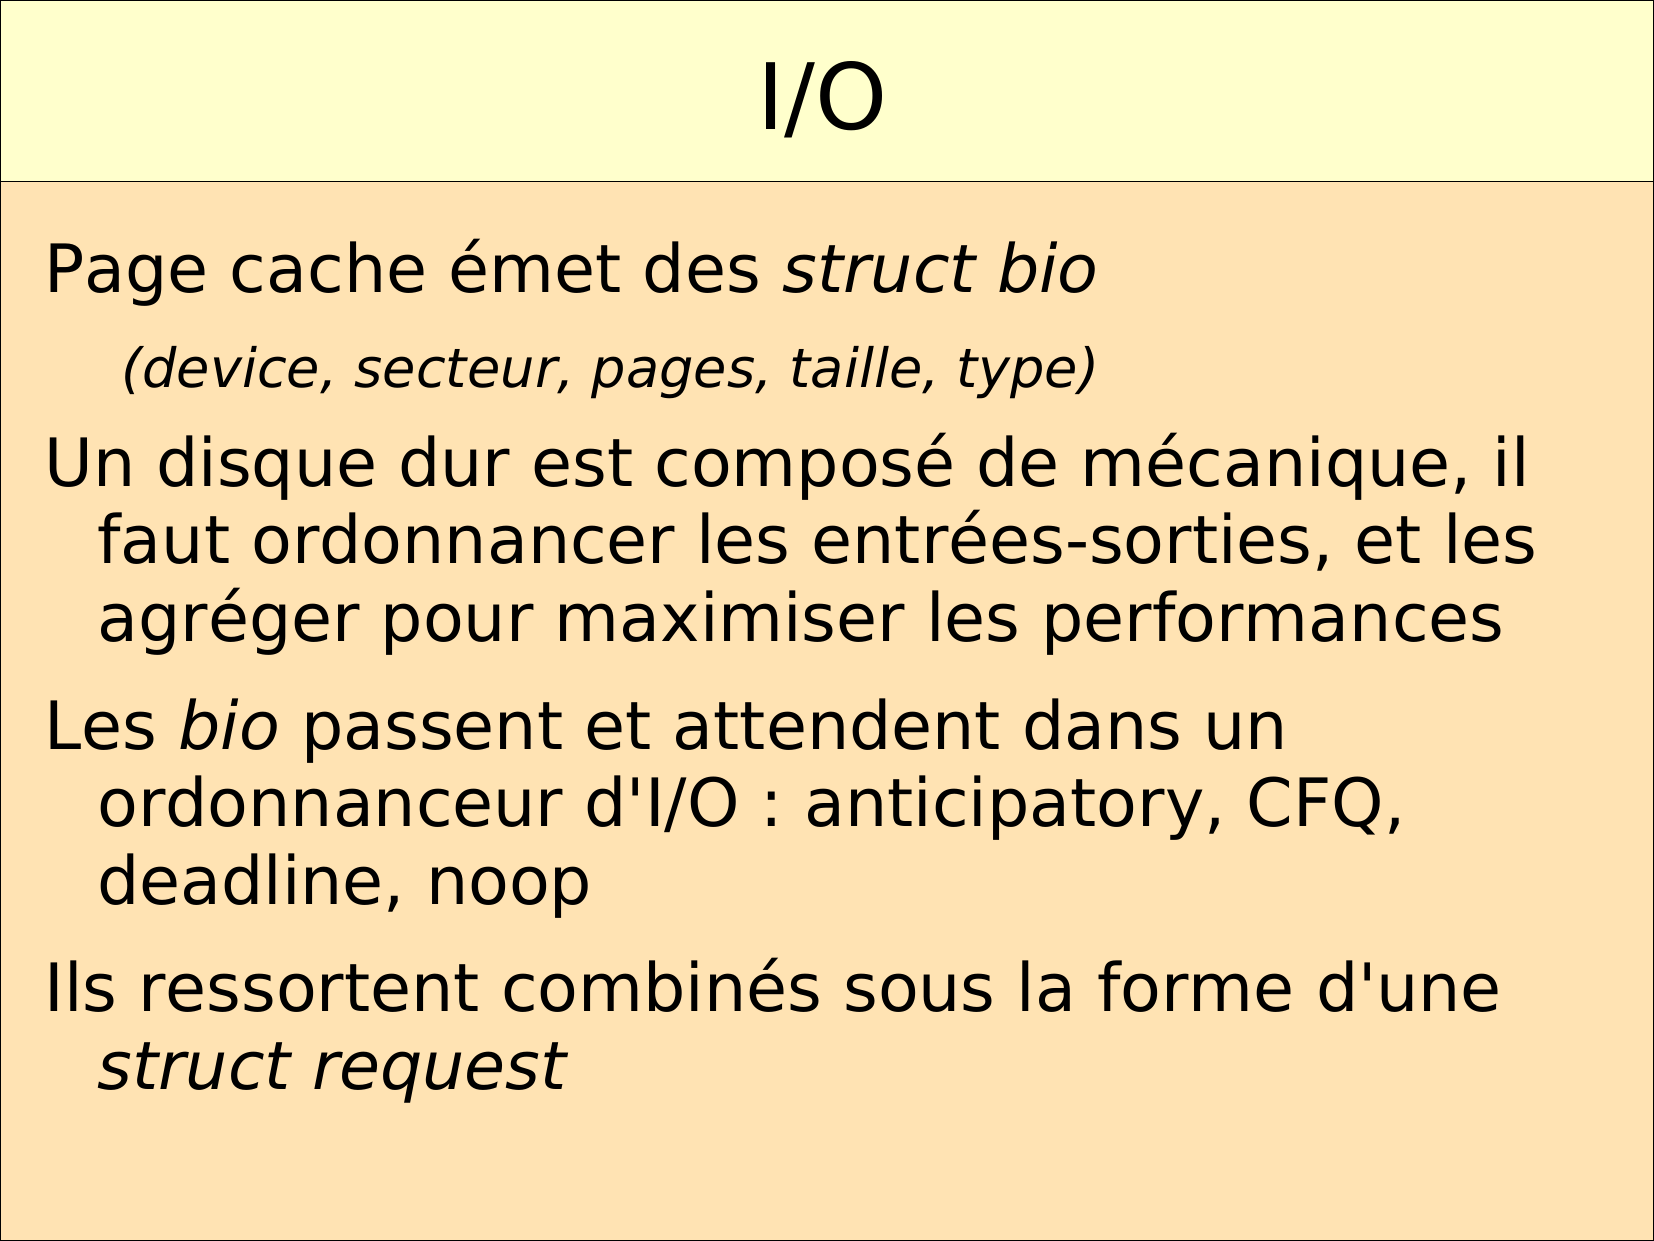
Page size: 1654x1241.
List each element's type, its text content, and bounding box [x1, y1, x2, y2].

list Page cache émet des struct bio (device, secteur, pages, taille, type) Un disque dur est composé de mécanique, il faut ordonnancer les entrées-sorties, et les agréger pour maximiser les performances Les bio passent et attendent dans un ordonnanceur d'I/O : anticipatory, CFQ, deadline, noop Ils ressortent combinés sous la forme d'une struct request [26, 230, 1622, 1134]
title I/O [114, 38, 1531, 158]
